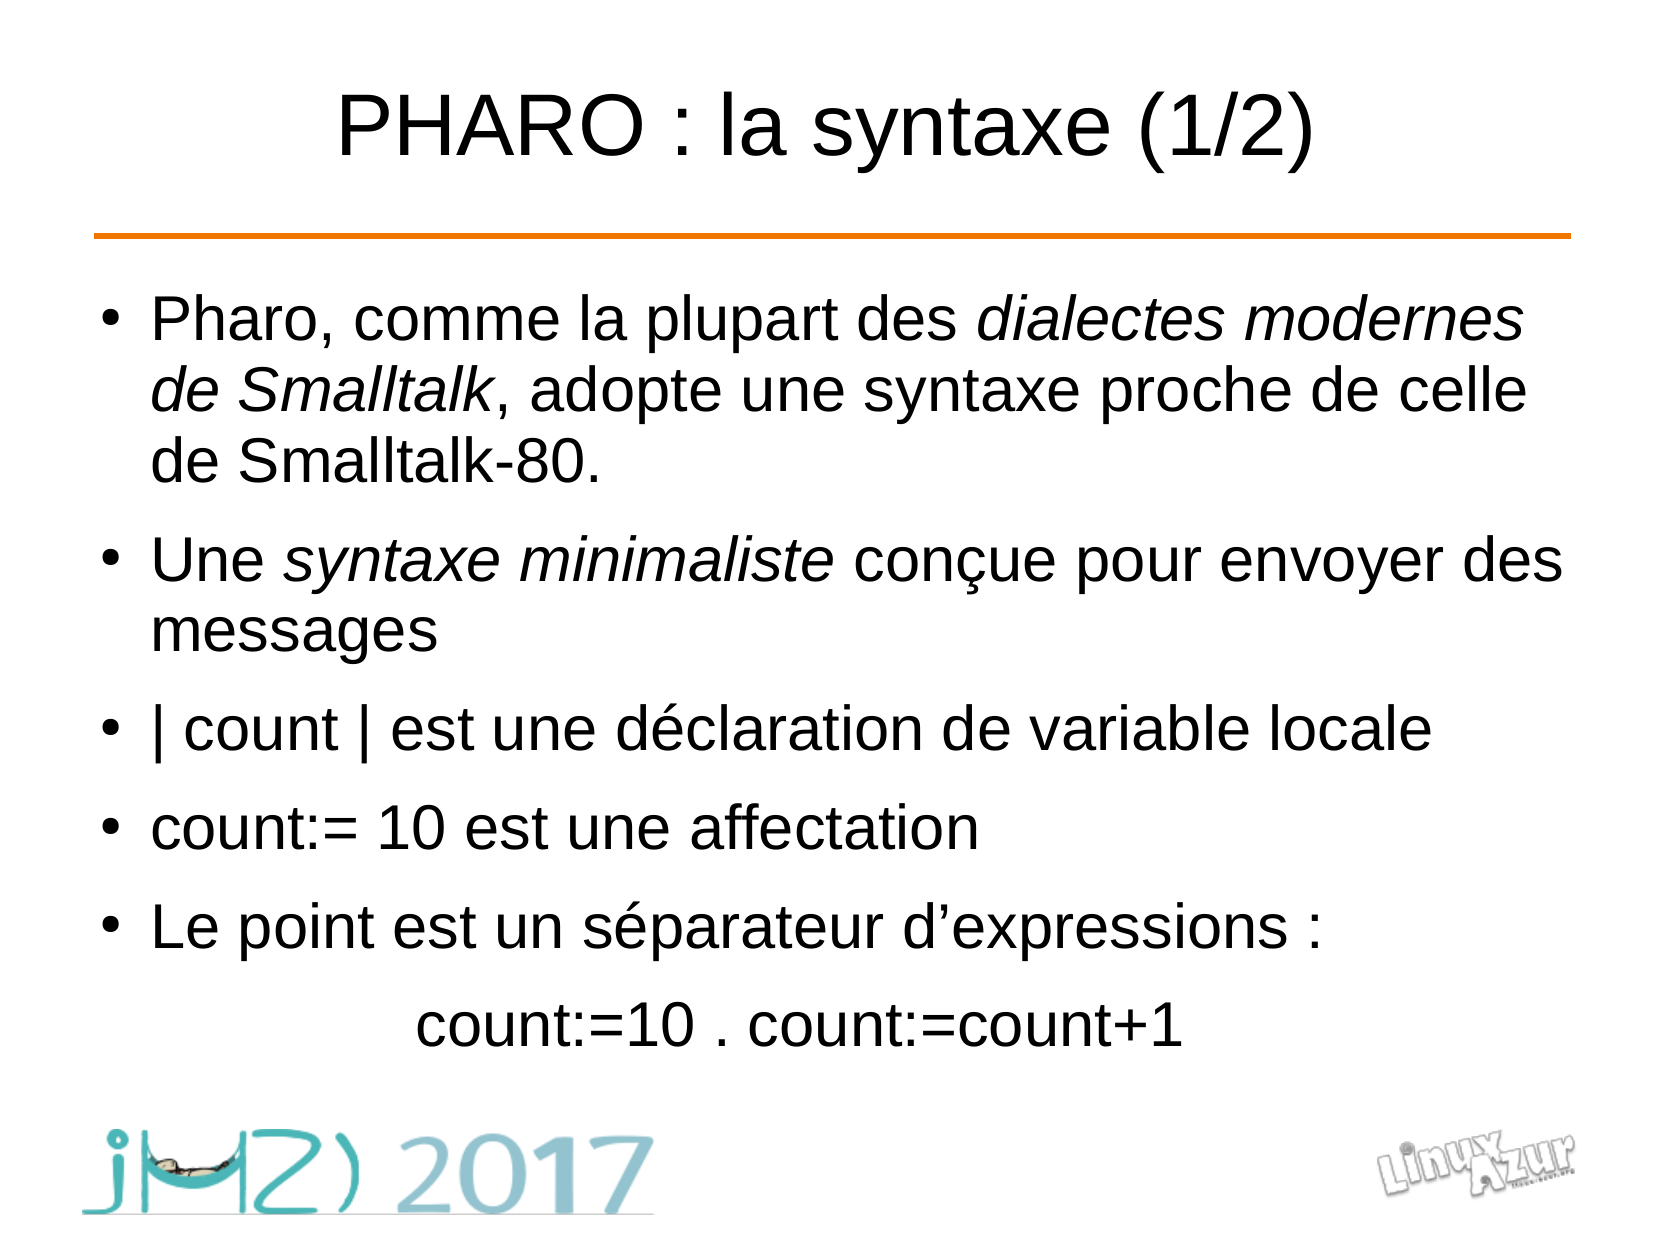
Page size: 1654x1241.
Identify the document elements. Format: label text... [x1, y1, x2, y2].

title PHARO : la syntaxe (1/2) [82, 49, 1571, 201]
picture [82, 1129, 655, 1216]
list Pharo, comme la plupart des dialectes modernes de Smalltalk, adopte une syntaxe proche de celle de Smalltalk-80. Une syntaxe minimaliste conçue pour envoyer des messages | count | est une déclaration de variable locale count:= 10 est une affectation Le point est un séparateur d’expressions : count:=10 . count:=count+1 [82, 283, 1571, 1063]
picture [1346, 1115, 1600, 1211]
